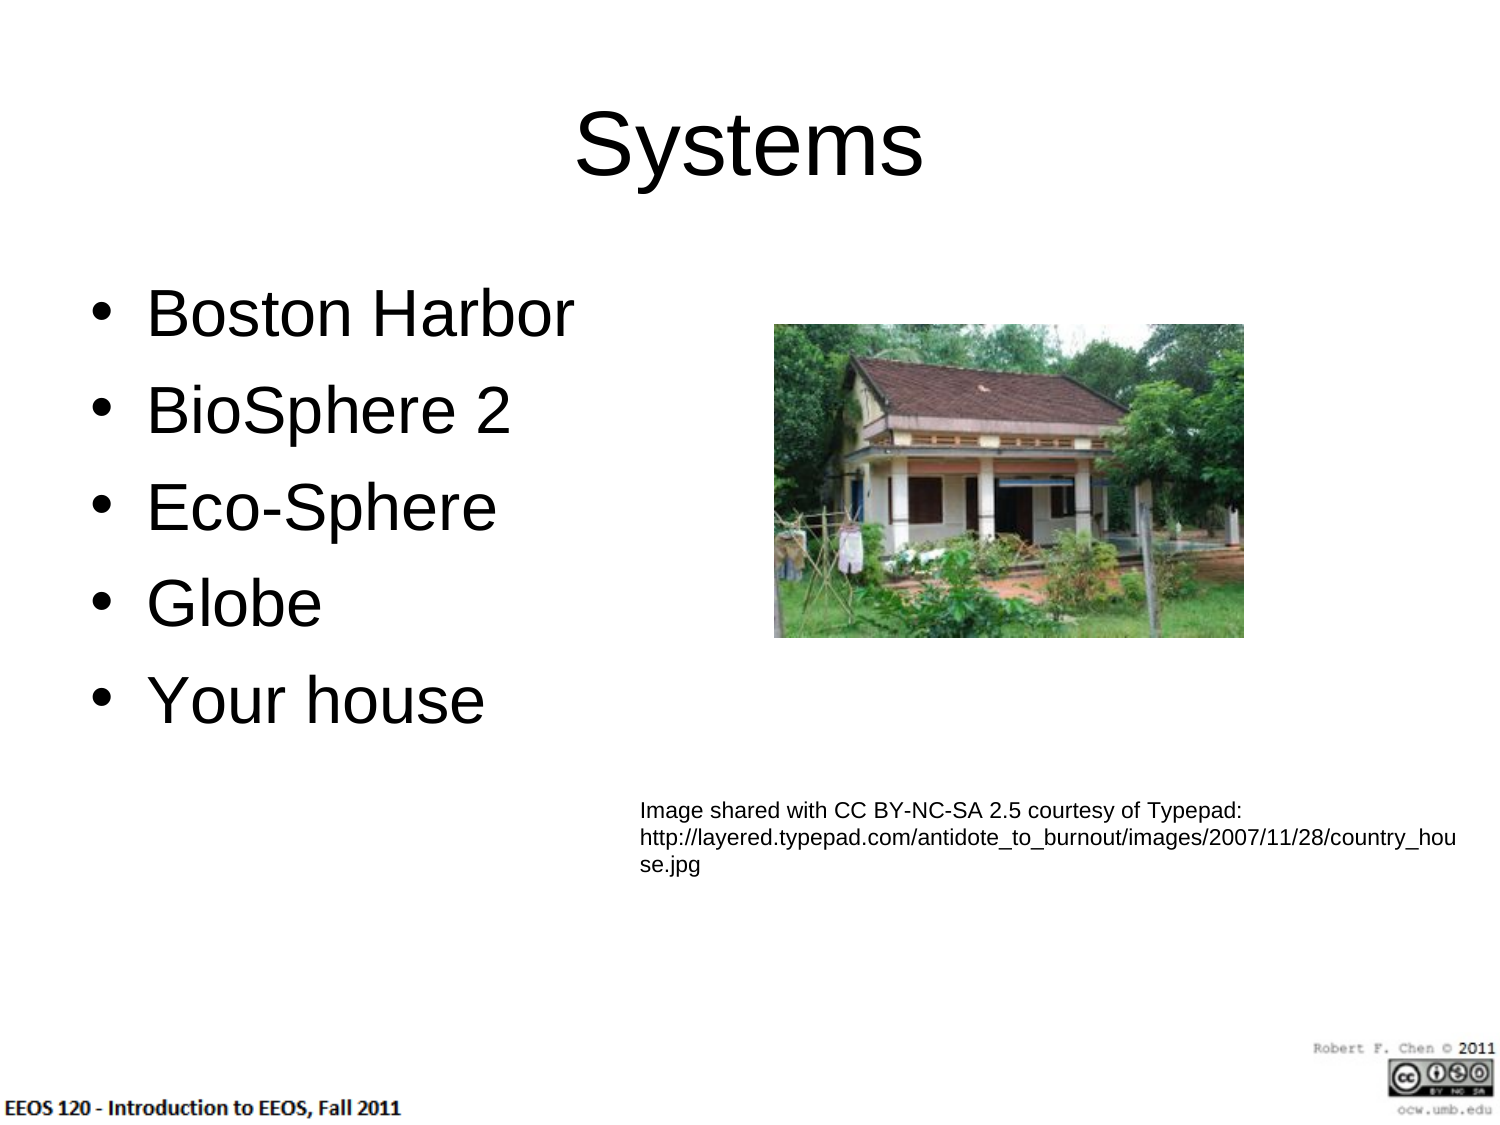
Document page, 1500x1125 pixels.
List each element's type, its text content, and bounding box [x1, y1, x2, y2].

list Boston Harbor BioSphere 2 Eco-Sphere Globe Your house [75, 262, 1426, 1006]
picture [774, 324, 1244, 638]
picture [0, 1090, 406, 1125]
text_box Image shared with CC BY-NC-SA 2.5 courtesy of Typepad: http://layered.typepad.com/antidote_to_burnout/images/2007/11/28/country_house.jpg [624, 787, 1476, 886]
picture [1306, 1032, 1500, 1125]
title Systems [75, 45, 1426, 233]
